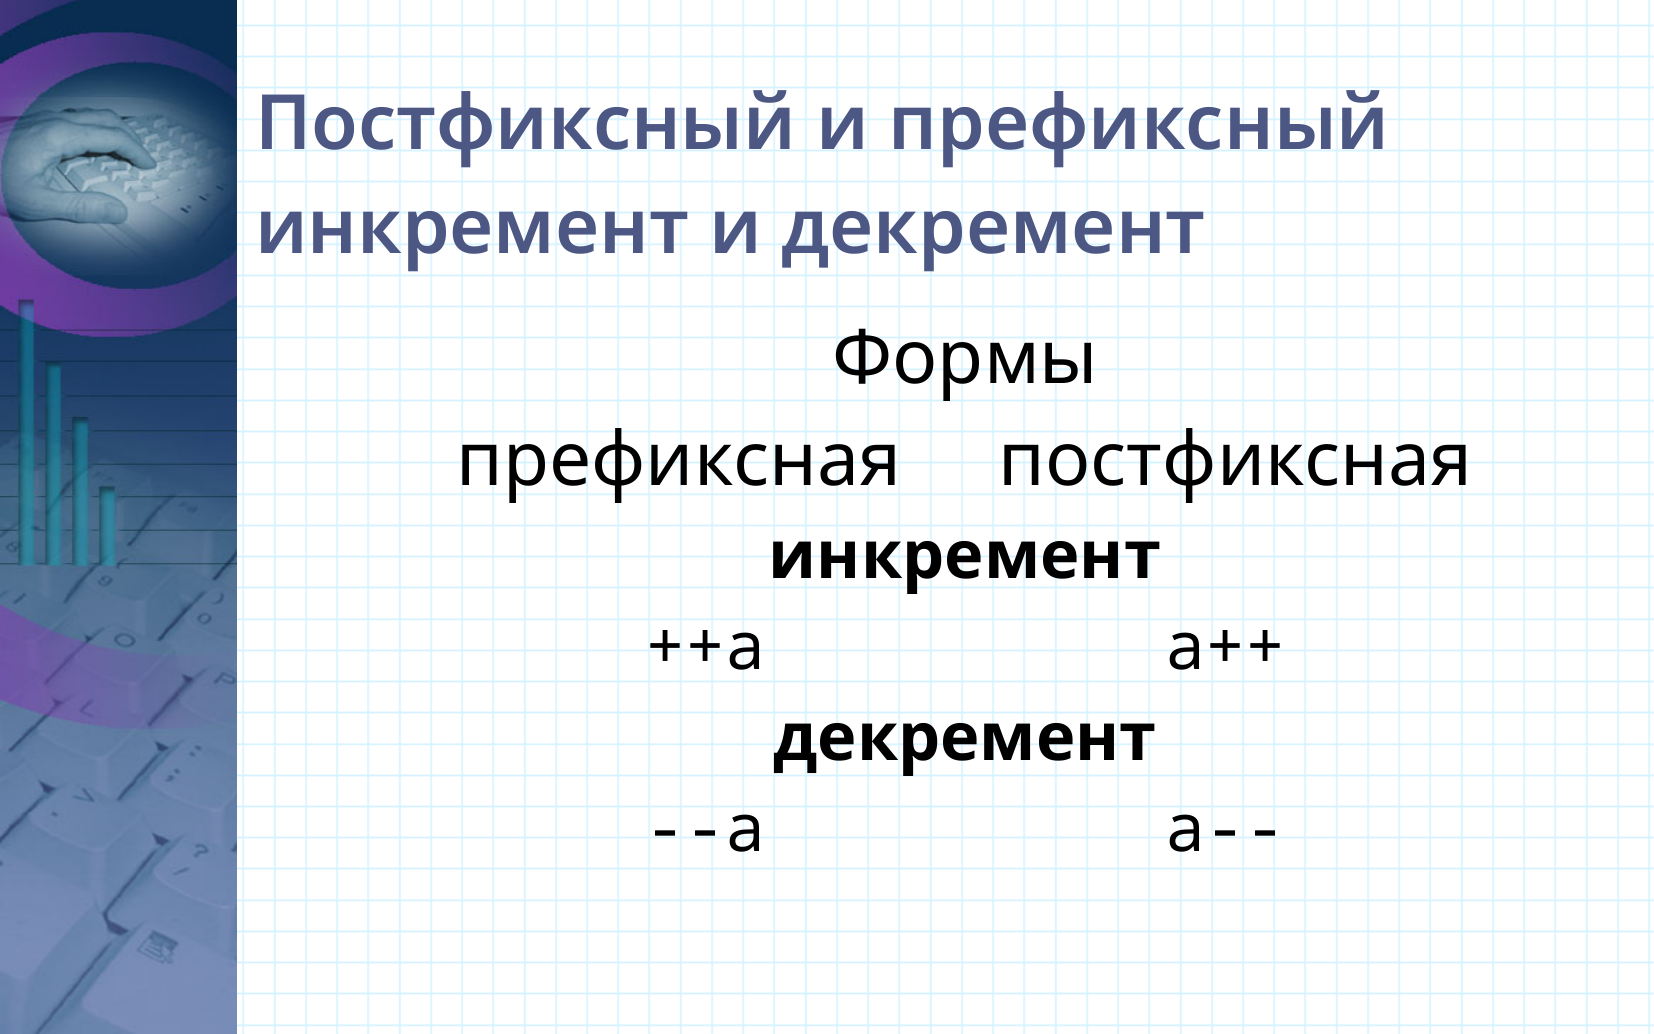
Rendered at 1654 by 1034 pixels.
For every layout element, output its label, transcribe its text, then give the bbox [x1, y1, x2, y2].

subtitle Формы префиксная постфиксная инкремент ++a a++ декремент --a a-- [254, 287, 1640, 887]
picture [0, 0, 1654, 1034]
title Постфиксный и префиксный инкремент и декремент [254, 80, 1640, 264]
